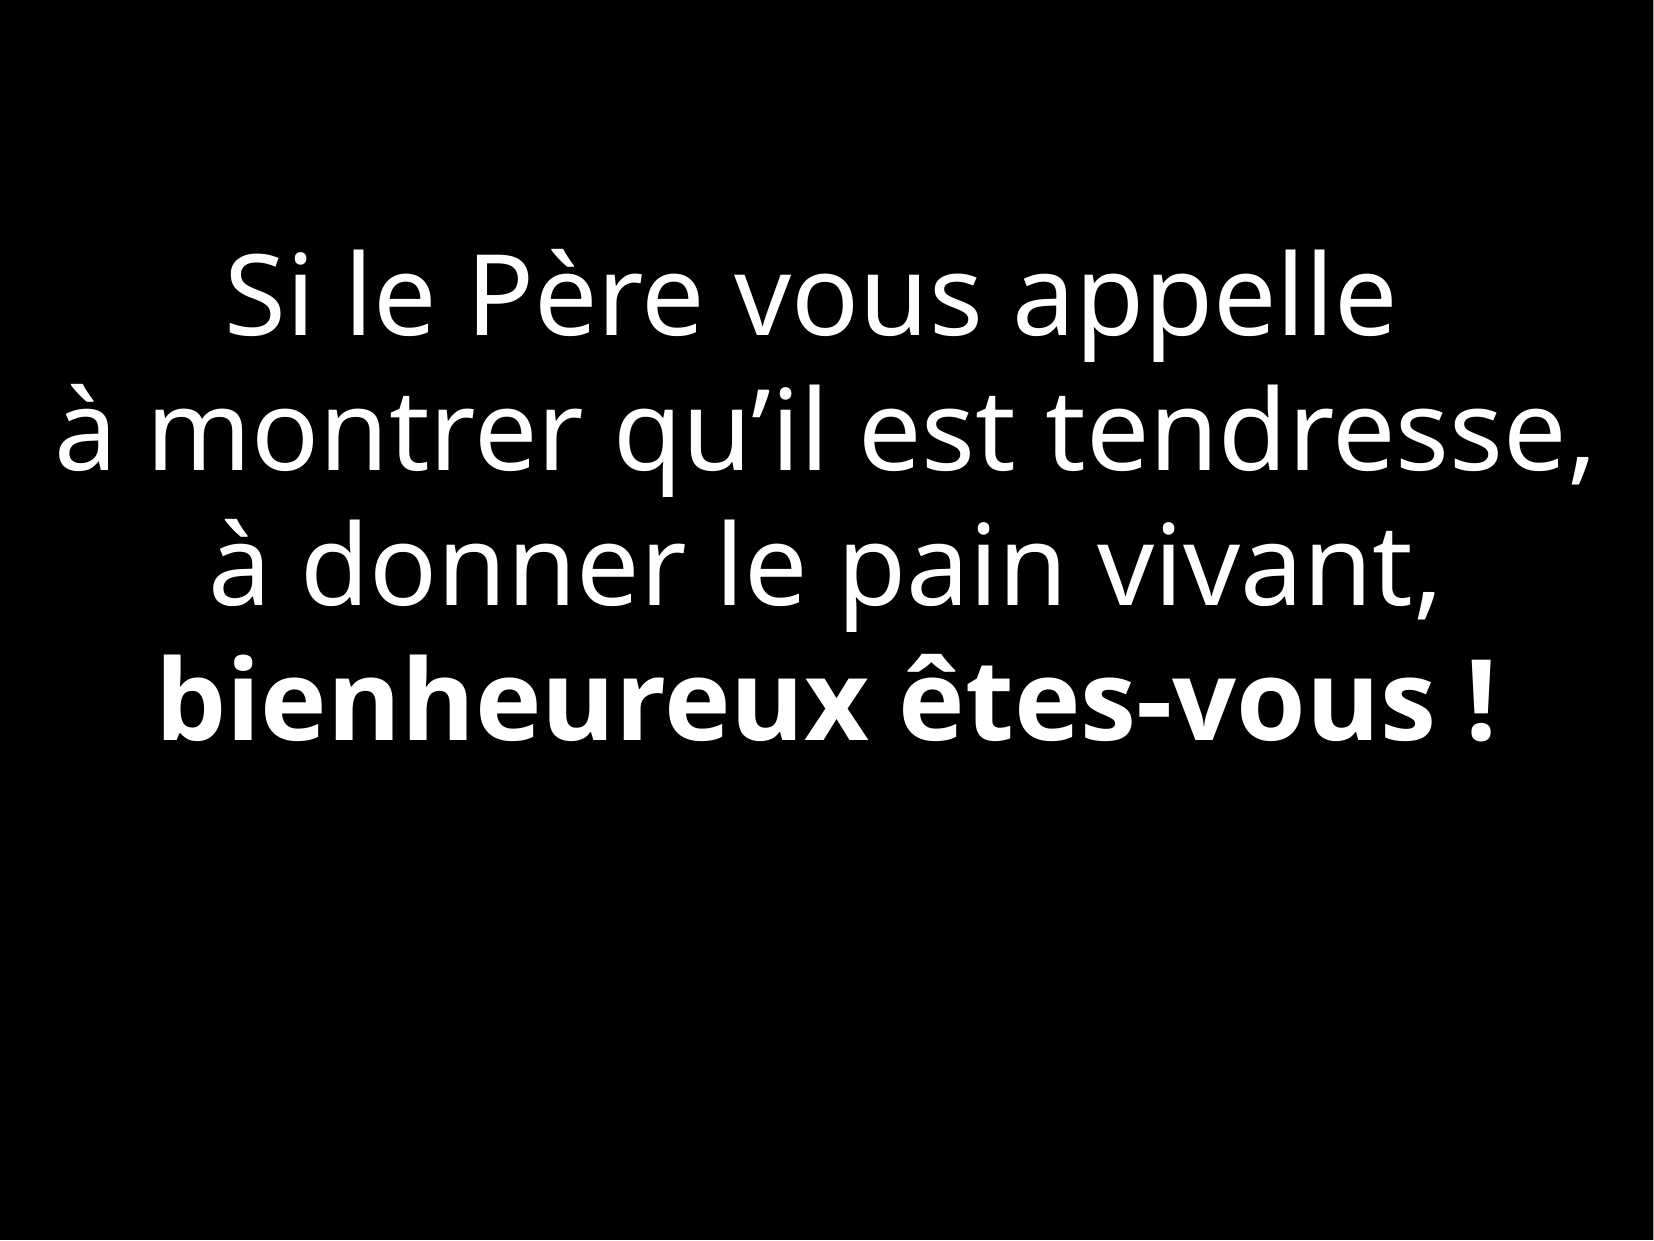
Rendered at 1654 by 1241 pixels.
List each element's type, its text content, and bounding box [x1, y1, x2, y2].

text_box Si le Père vous appelle à montrer qu’il est tendresse, à donner le pain vivant, bienheureux êtes-vous ! [0, 346, 1654, 925]
